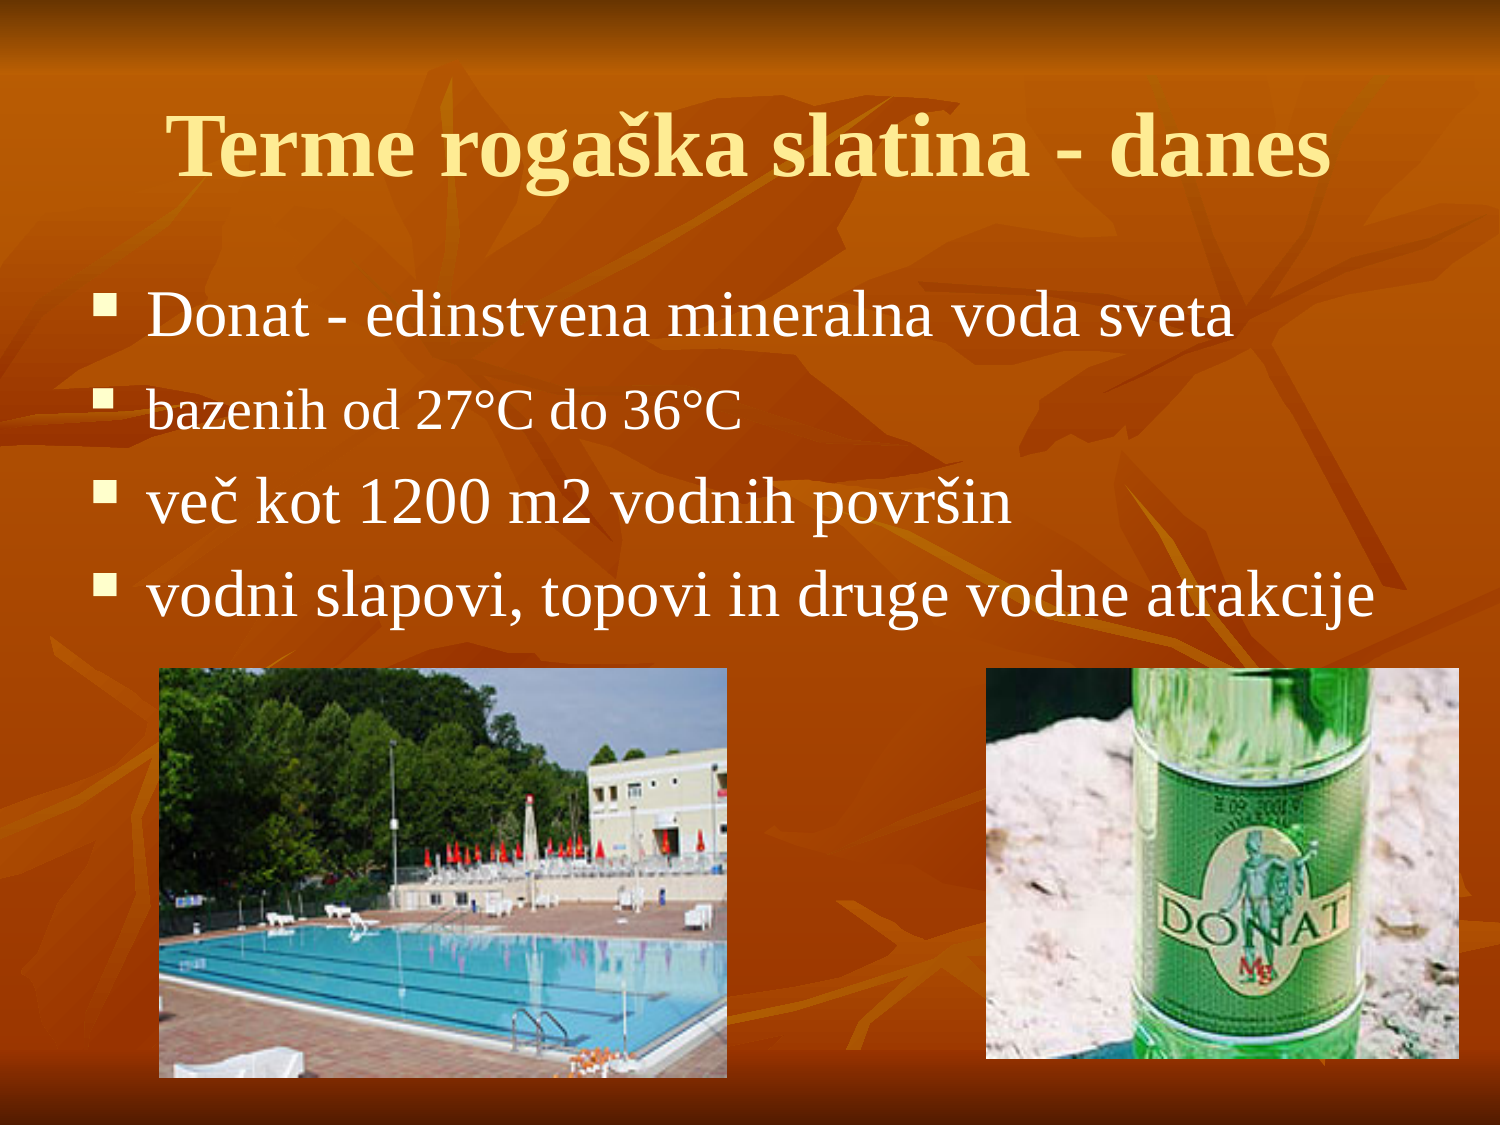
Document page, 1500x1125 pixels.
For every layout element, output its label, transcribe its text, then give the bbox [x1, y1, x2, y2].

picture [159, 668, 727, 1078]
title Terme rogaška slatina - danes [75, 45, 1425, 234]
list Donat - edinstvena mineralna voda sveta bazenih od 27°C do 36°C več kot 1200 m2 vodnih površin vodni slapovi, topovi in druge vodne atrakcije [75, 262, 1425, 1006]
picture [986, 668, 1459, 1059]
